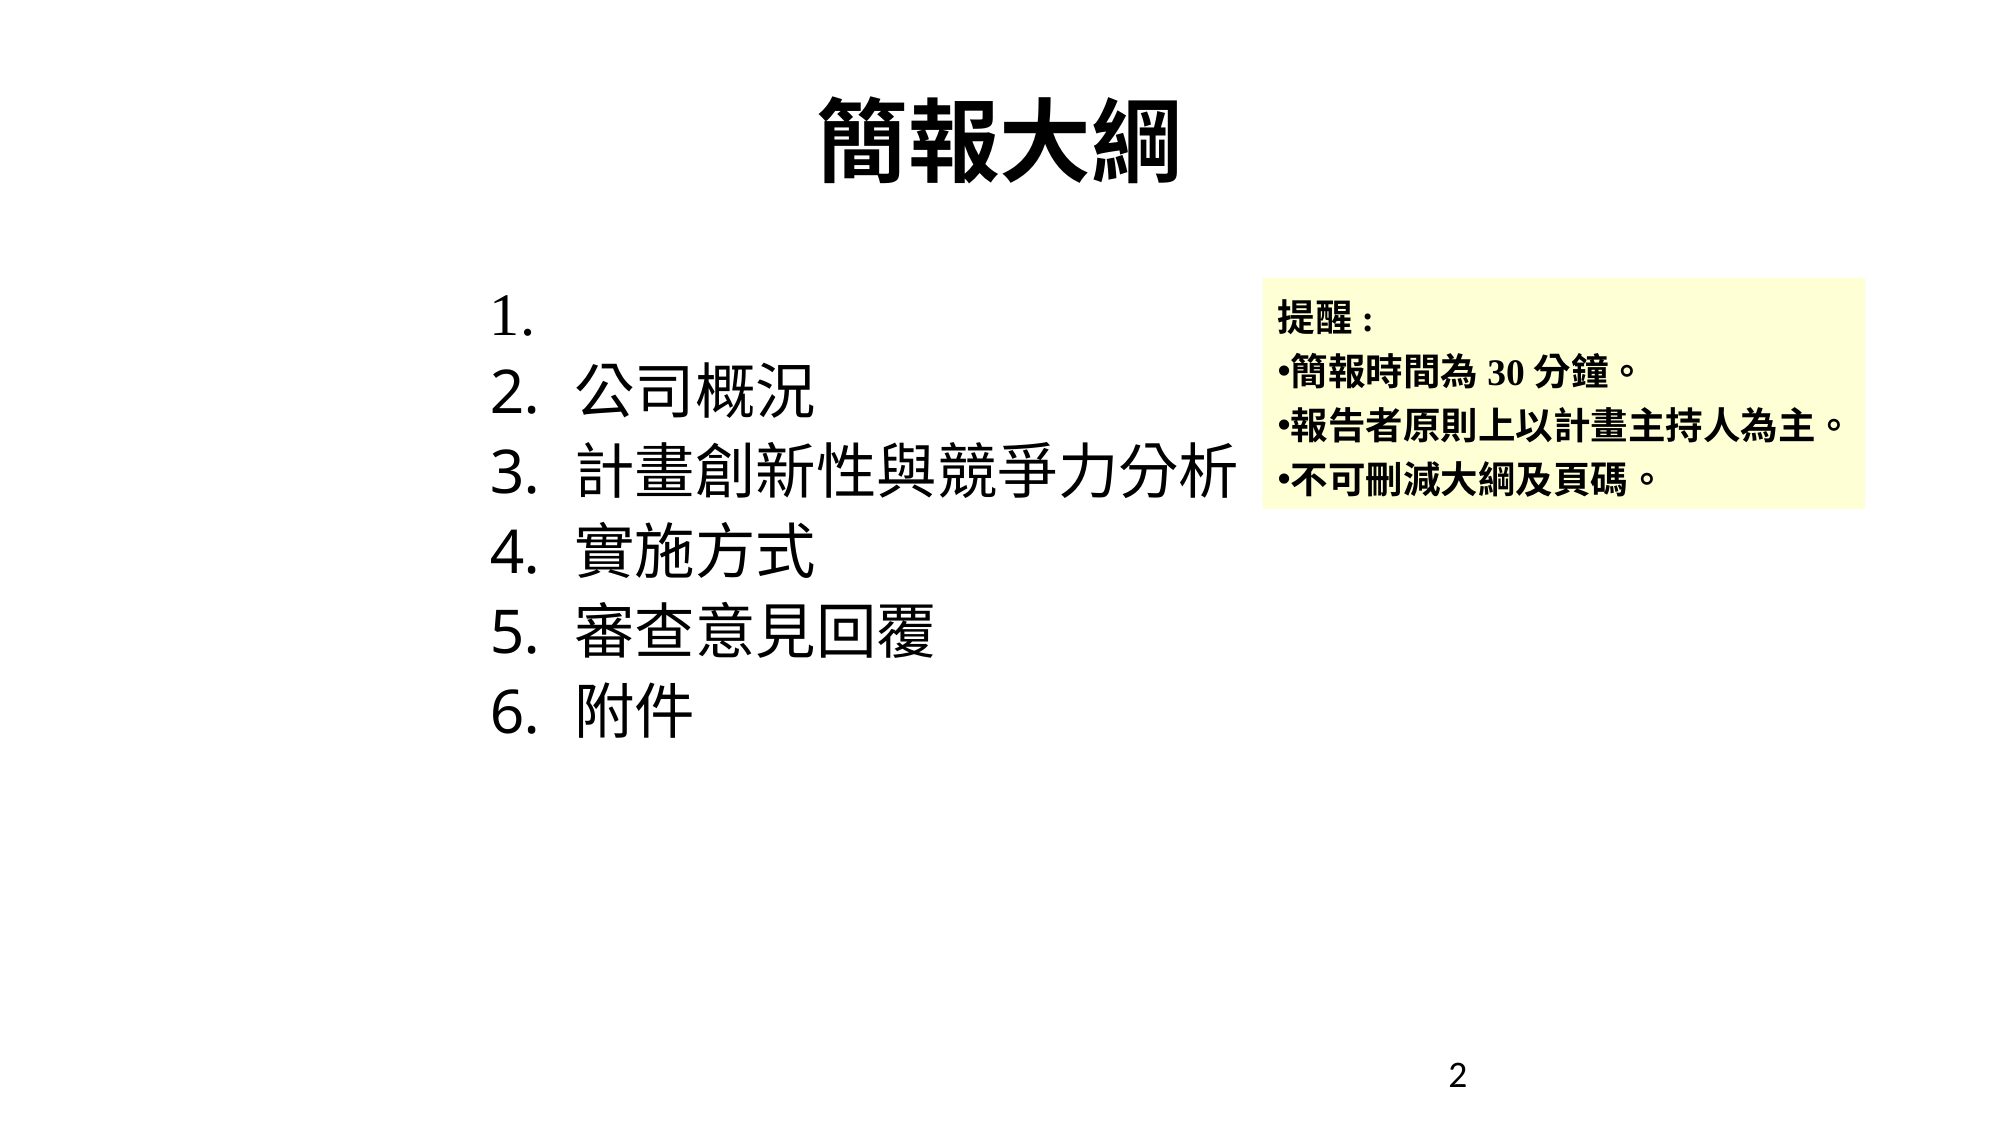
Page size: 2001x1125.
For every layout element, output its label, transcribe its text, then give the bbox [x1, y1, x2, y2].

text_box 公司概況 計畫創新性與競爭力分析 實施方式 審查意見回覆 附件 [324, 267, 1675, 1043]
text_box 2 [1433, 1042, 1900, 1103]
text_box 提醒: 簡報時間為30分鐘。 報告者原則上以計畫主持人為主。 不可刪減大綱及頁碼。 [1263, 278, 1865, 509]
title 簡報大綱 [99, 45, 1900, 233]
